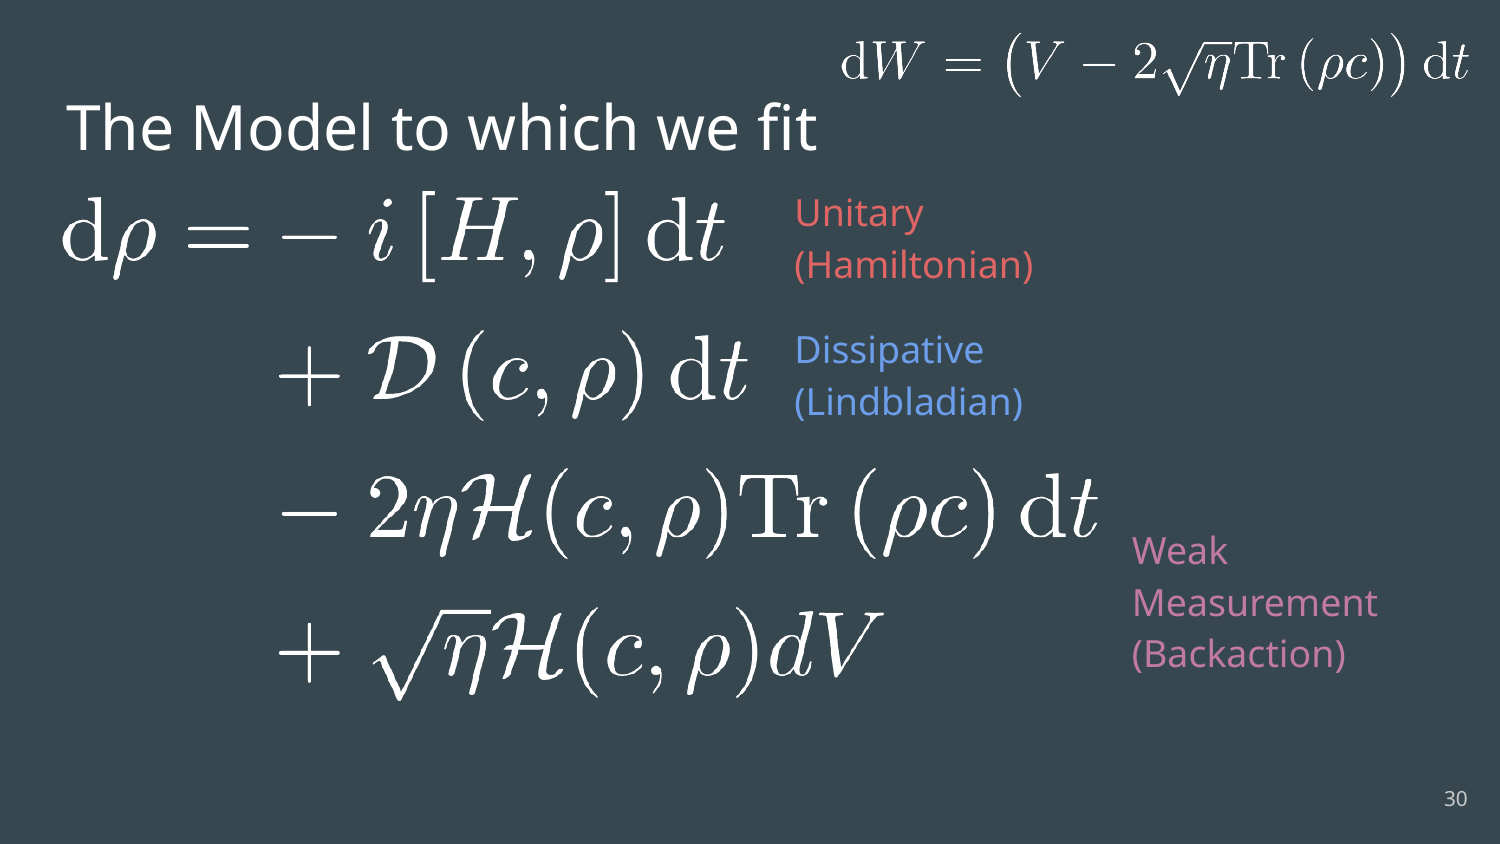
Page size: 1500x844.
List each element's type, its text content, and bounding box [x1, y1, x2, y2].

picture [62, 191, 779, 702]
title The Model to which we fit [51, 72, 1449, 167]
list Weak Measurement (Backaction) [1116, 505, 1449, 732]
slide_number <number> [1392, 767, 1483, 833]
list Unitary (Hamiltonian) Dissipative (Lindbladian) [779, 167, 1112, 712]
picture [841, 32, 1469, 97]
